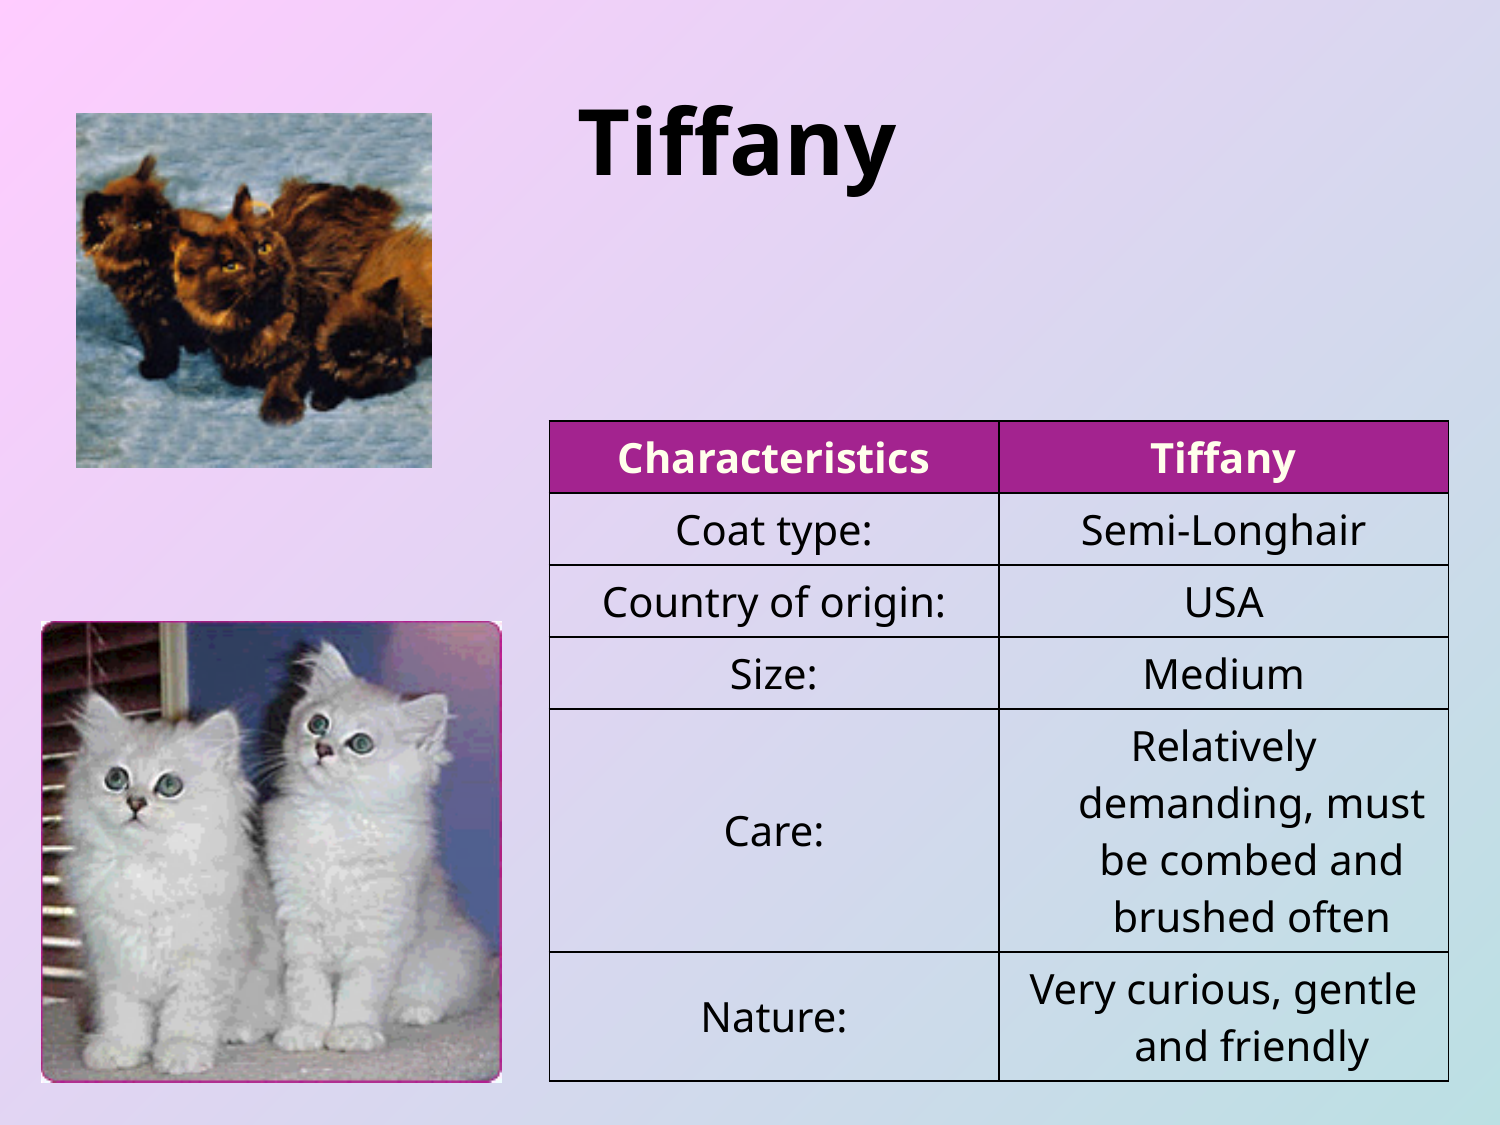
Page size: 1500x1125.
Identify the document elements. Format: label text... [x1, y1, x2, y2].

table_cell Very curious, gentle and friendly [1000, 953, 1448, 1080]
table_header Characteristics [550, 422, 998, 492]
picture [76, 113, 432, 468]
picture [41, 621, 502, 1083]
table_cell Care: [550, 710, 998, 951]
table_cell Country of origin: [550, 566, 998, 636]
table_cell Semi-Longhair [1000, 494, 1448, 564]
table_cell USA [1000, 566, 1448, 636]
table_cell Relatively demanding, must be combed and brushed often [1000, 710, 1448, 951]
table_cell Nature: [550, 953, 998, 1080]
table_cell Medium [1000, 638, 1448, 708]
table_cell Size: [550, 638, 998, 708]
table_cell Coat type: [550, 494, 998, 564]
table_header Tiffany [1000, 422, 1448, 492]
title Tiffany [75, 45, 1425, 233]
